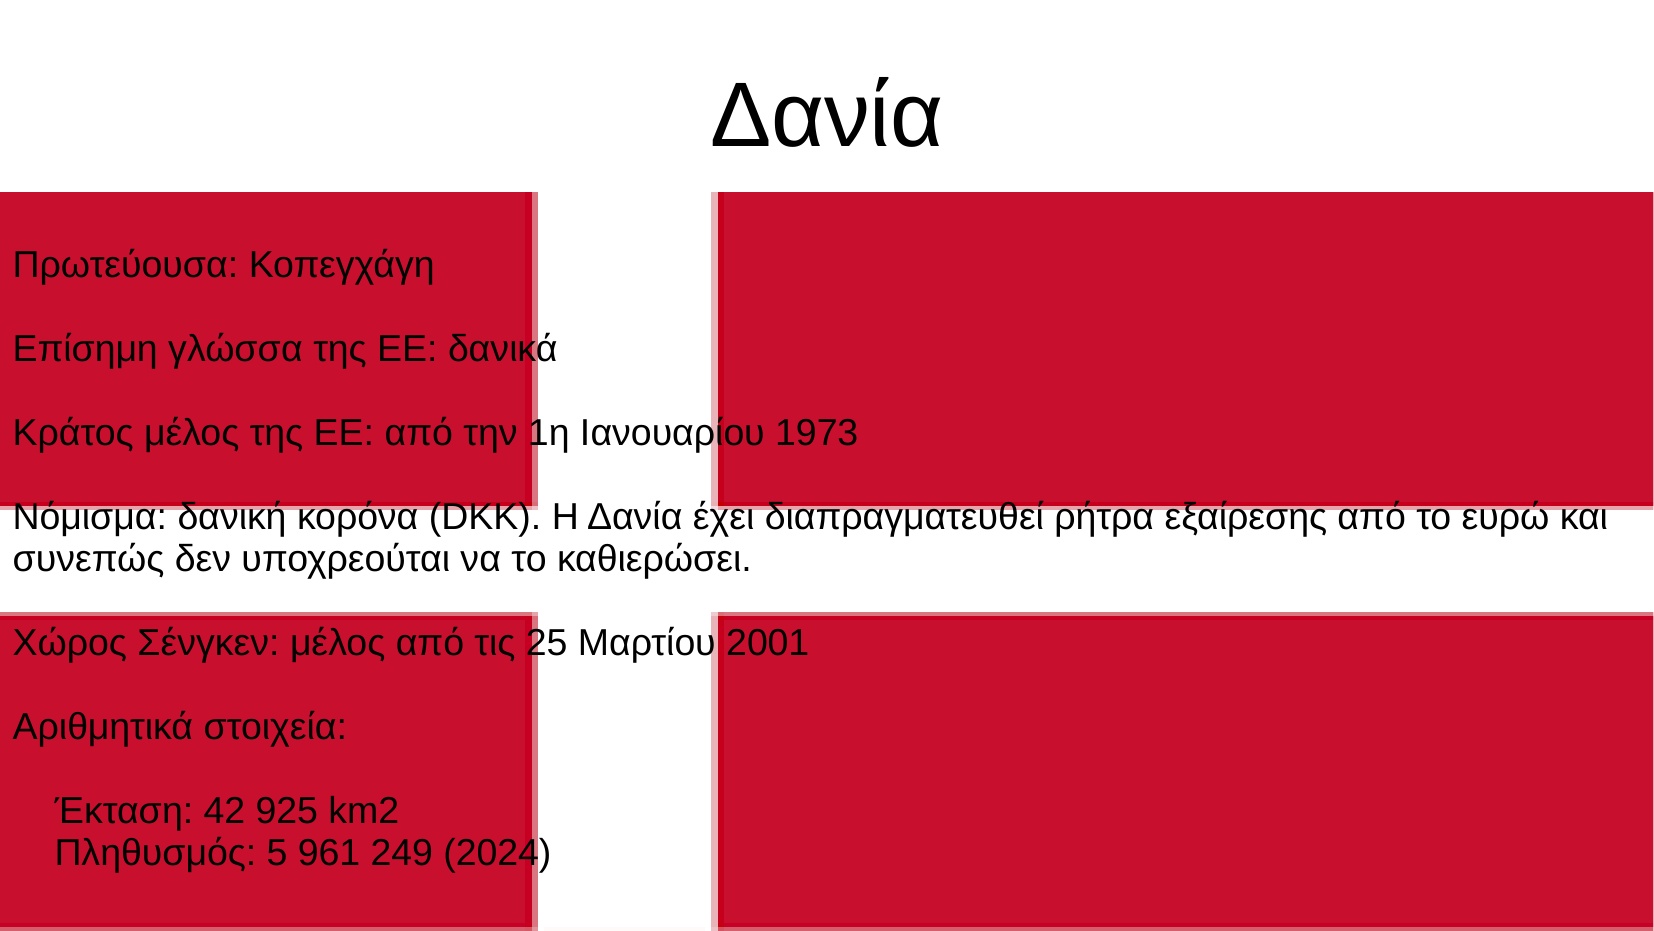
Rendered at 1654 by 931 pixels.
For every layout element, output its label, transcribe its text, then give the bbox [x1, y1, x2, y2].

picture [0, 192, 1654, 931]
title Δανία [82, 37, 1571, 192]
text_box Πρωτεύουσα: Κοπεγχάγη Επίσημη γλώσσα της ΕΕ: δανικά Κράτος μέλος της ΕΕ: από την 1η Ιανουαρίου 1973 Νόμισμα: δανική κορόνα (DKK). Η Δανία έχει διαπραγματευθεί ρήτρα εξαίρεσης από το ευρώ και συνεπώς δεν υποχρεούται να το καθιερώσει. Χώρος Σένγκεν: μέλος από τις 25 Μαρτίου 2001 Αριθμητικά στοιχεία: Έκταση: 42 925 km2 Πληθυσμός: 5 961 249 (2024) [0, 236, 1625, 881]
